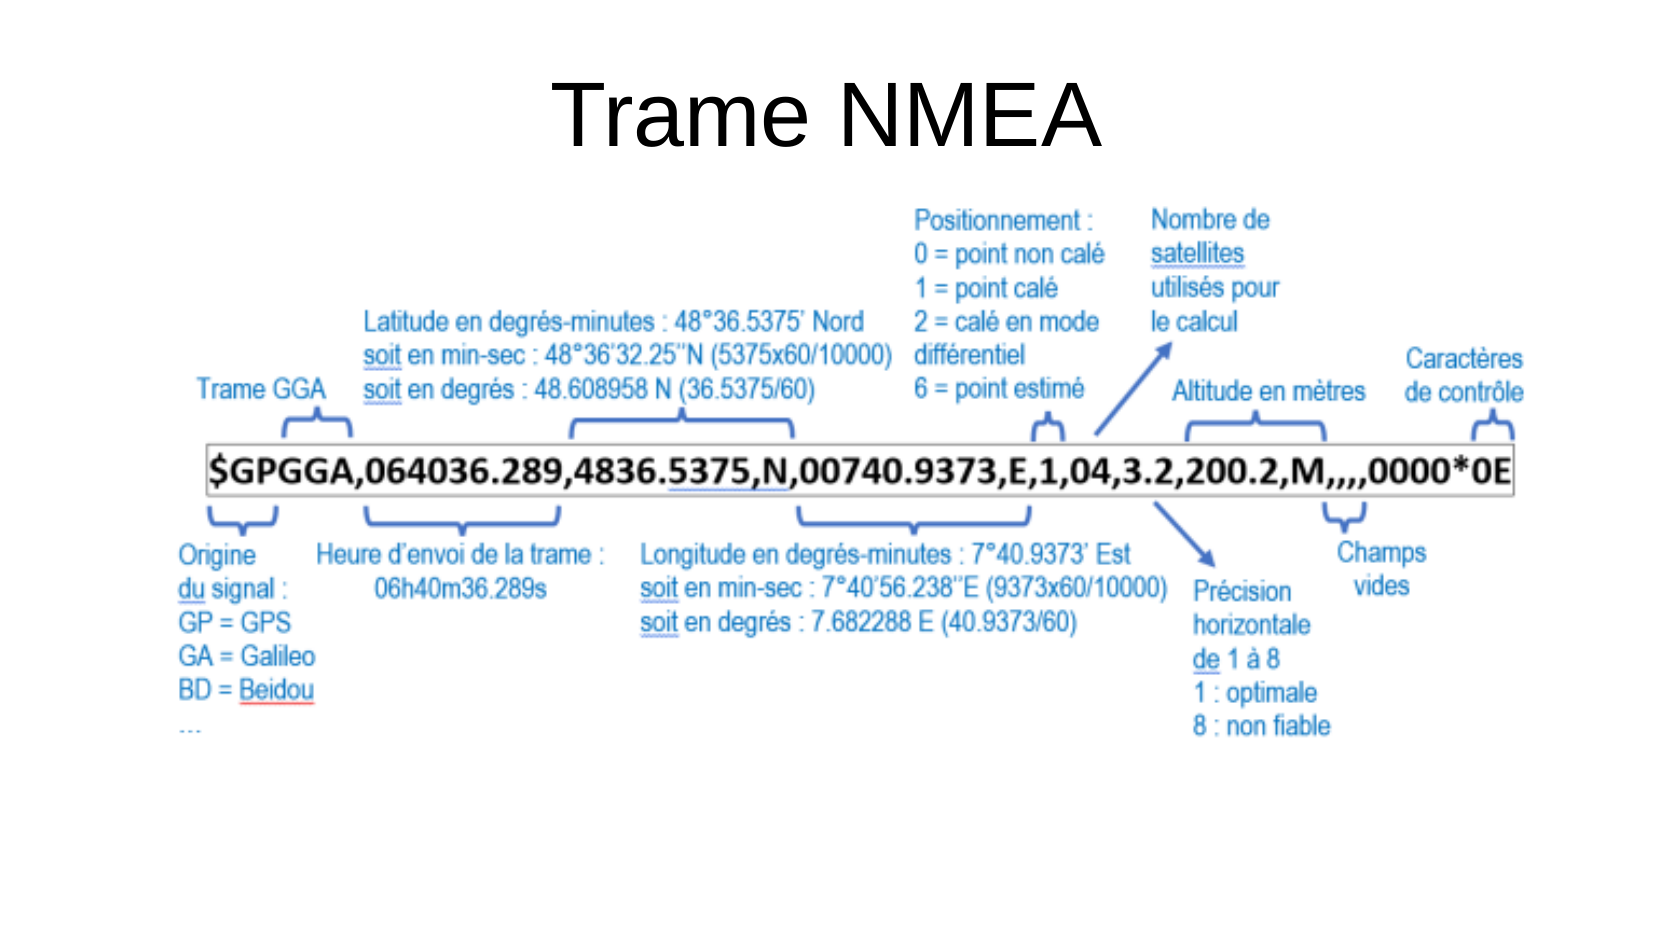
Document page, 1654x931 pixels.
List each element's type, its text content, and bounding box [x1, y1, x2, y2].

title Trame NMEA [82, 37, 1571, 193]
picture [94, 177, 1578, 760]
